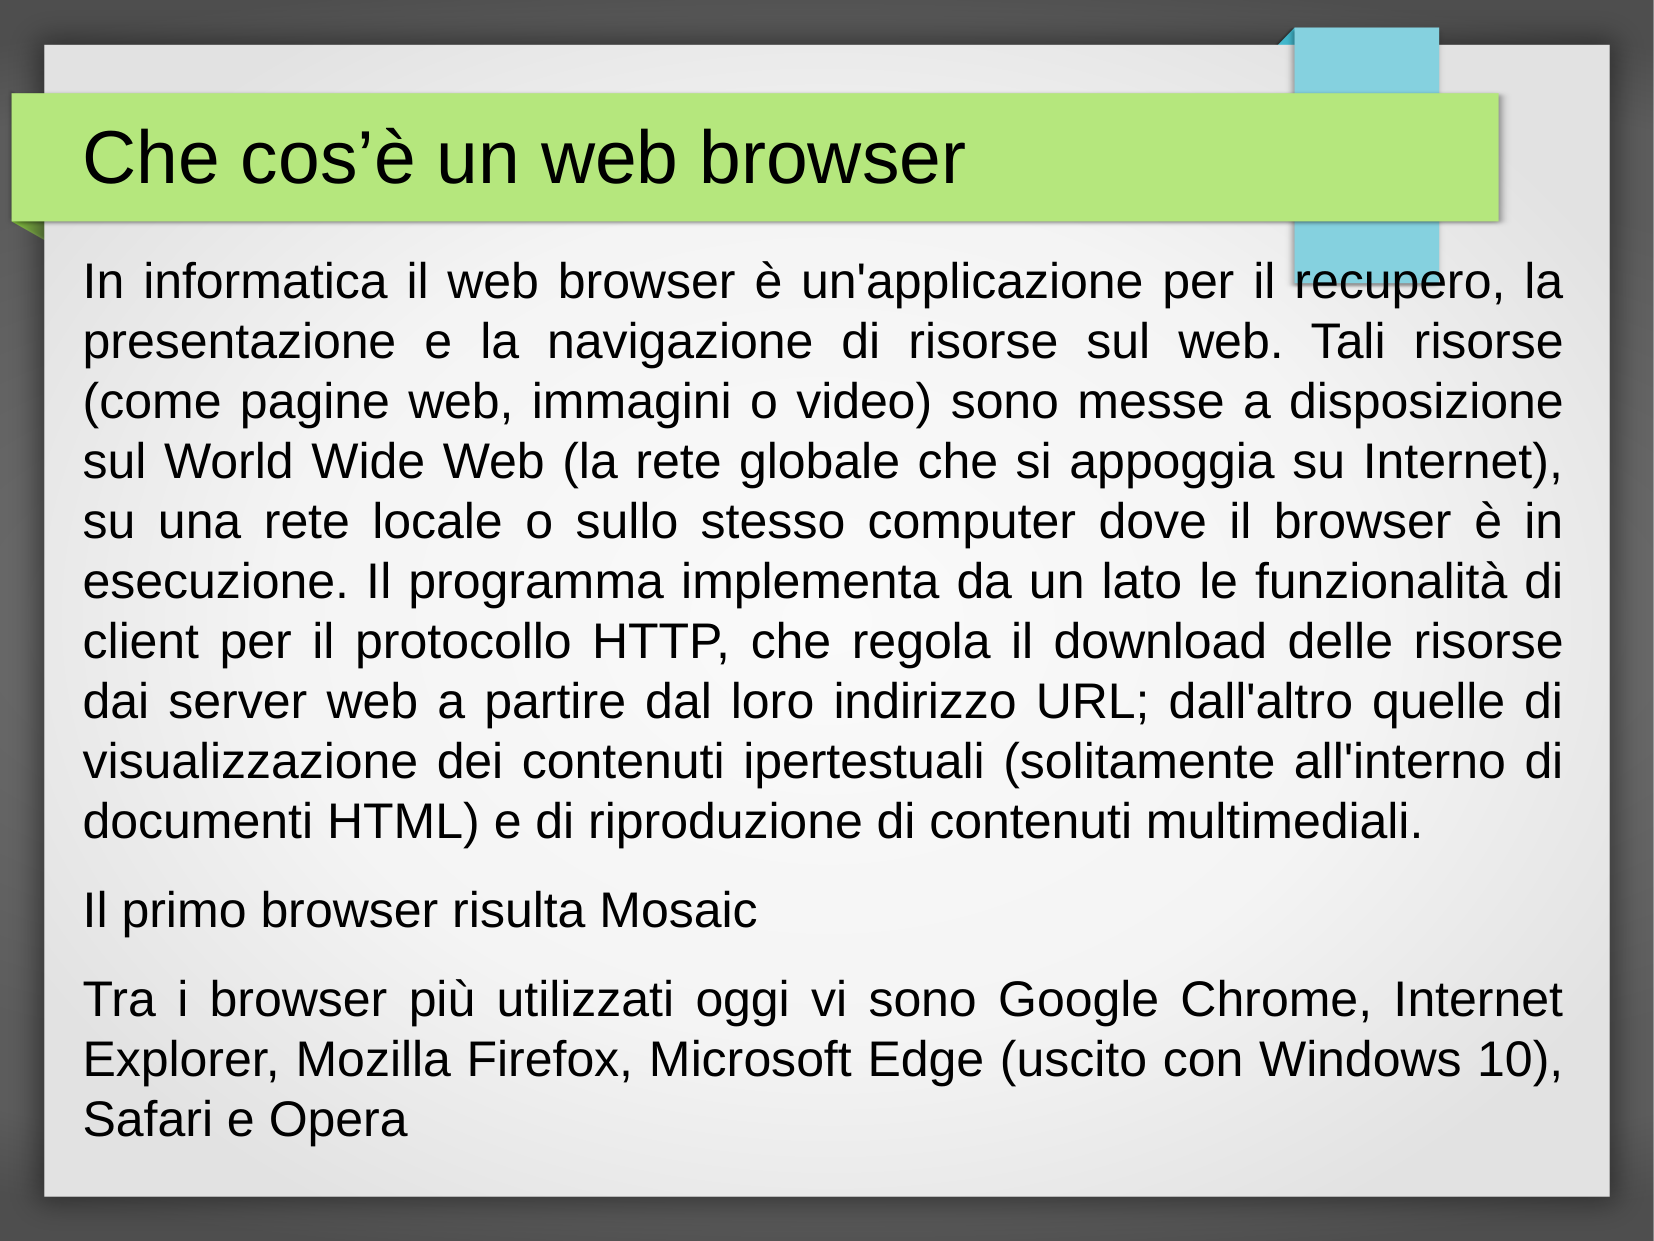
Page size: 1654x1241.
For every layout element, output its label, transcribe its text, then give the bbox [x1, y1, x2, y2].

list In informatica il web browser è un'applicazione per il recupero, la presentazione e la navigazione di risorse sul web. Tali risorse (come pagine web, immagini o video) sono messe a disposizione sul World Wide Web (la rete globale che si appoggia su Internet), su una rete locale o sullo stesso computer dove il browser è in esecuzione. Il programma implementa da un lato le funzionalità di client per il protocollo HTTP, che regola il download delle risorse dai server web a partire dal loro indirizzo URL; dall'altro quelle di visualizzazione dei contenuti ipertestuali (solitamente all'interno di documenti HTML) e di riproduzione di contenuti multimediali. Il primo browser risulta Mosaic Tra i browser più utilizzati oggi vi sono Google Chrome, Internet Explorer, Mozilla Firefox, Microsoft Edge (uscito con Windows 10), Safari e Opera [82, 248, 1571, 1170]
title Che cos’è un web browser [82, 94, 1264, 213]
picture [0, 0, 1654, 1241]
